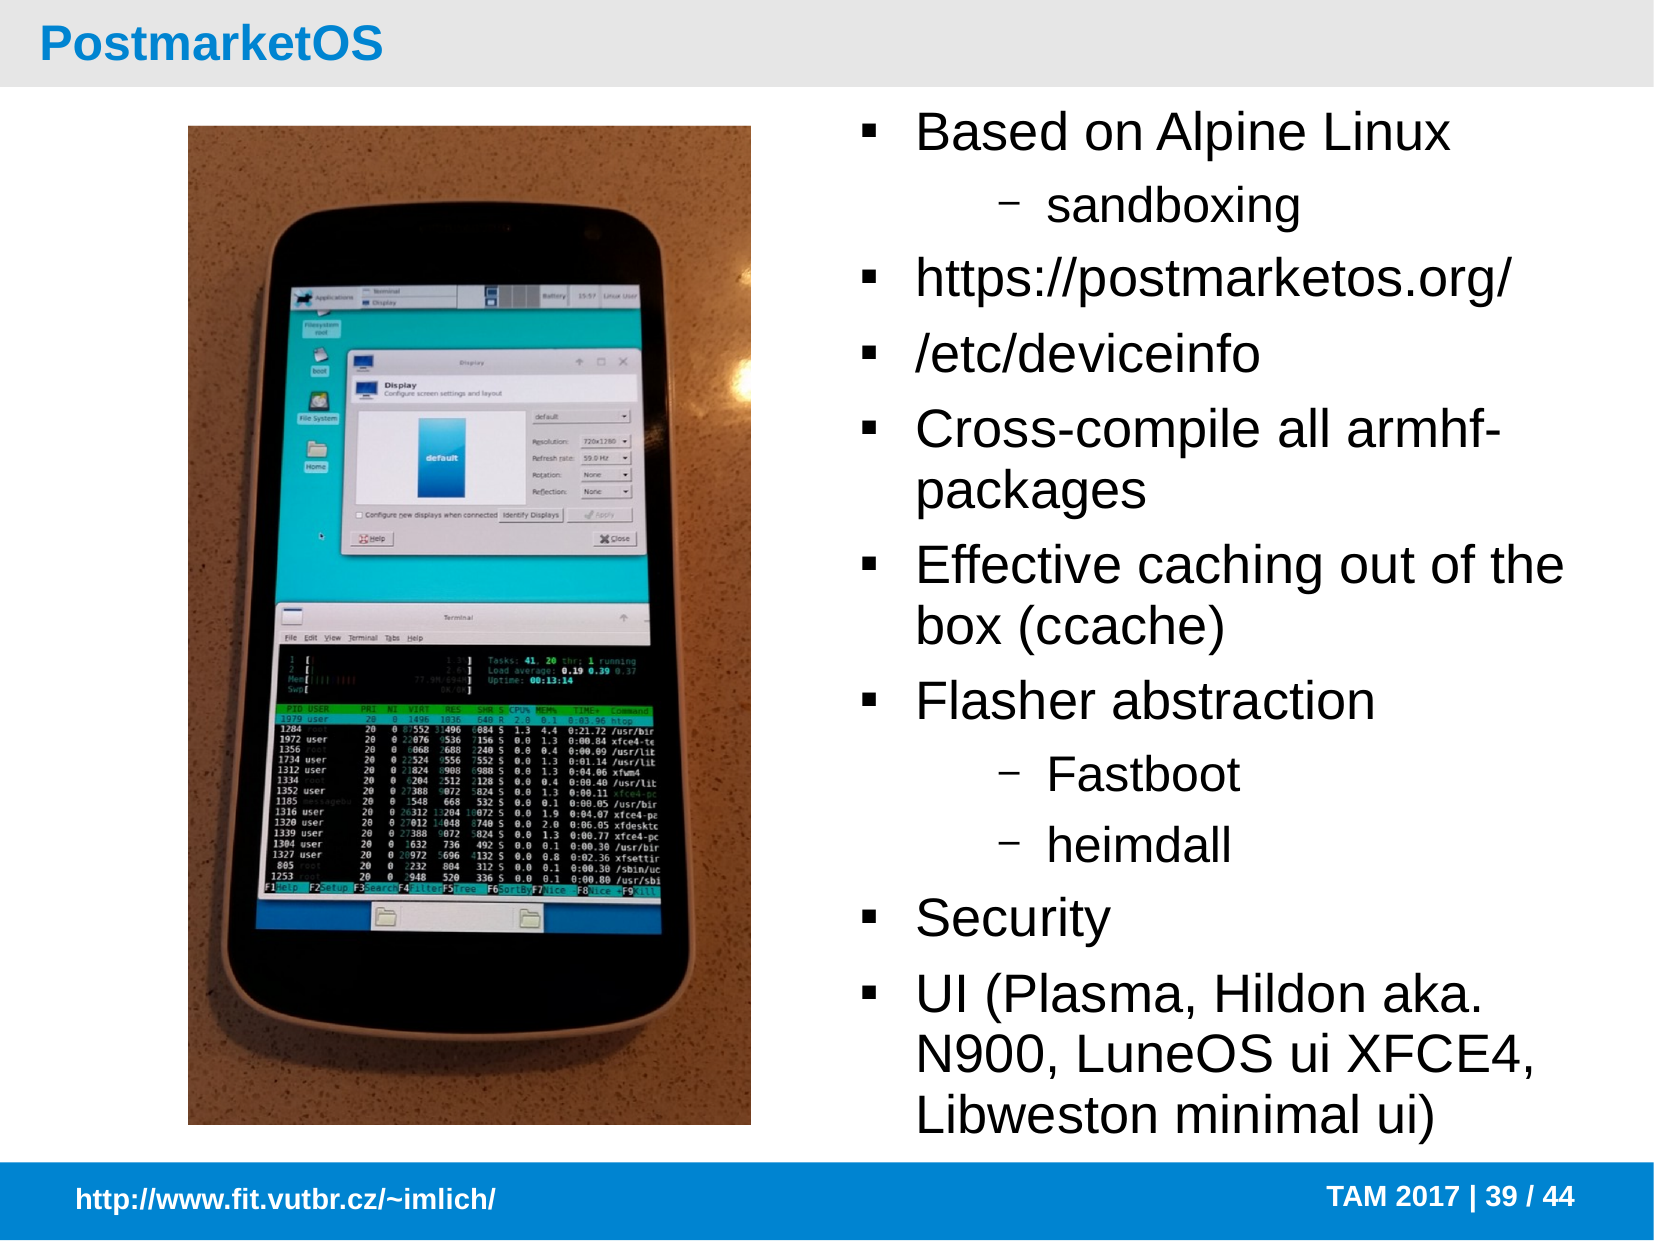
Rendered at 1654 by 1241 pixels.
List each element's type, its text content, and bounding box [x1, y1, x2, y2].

list Based on Alpine Linux sandboxing https://postmarketos.org/ /etc/deviceinfo Cross-compile all armhf-packages Effective caching out of the box (ccache) Flasher abstraction Fastboot heimdall Security UI (Plasma, Hildon aka. N900, LuneOS ui XFCE4, Libweston minimal ui) [844, 101, 1614, 1126]
picture [187, 125, 751, 1126]
title PostmarketOS [39, 5, 1615, 81]
